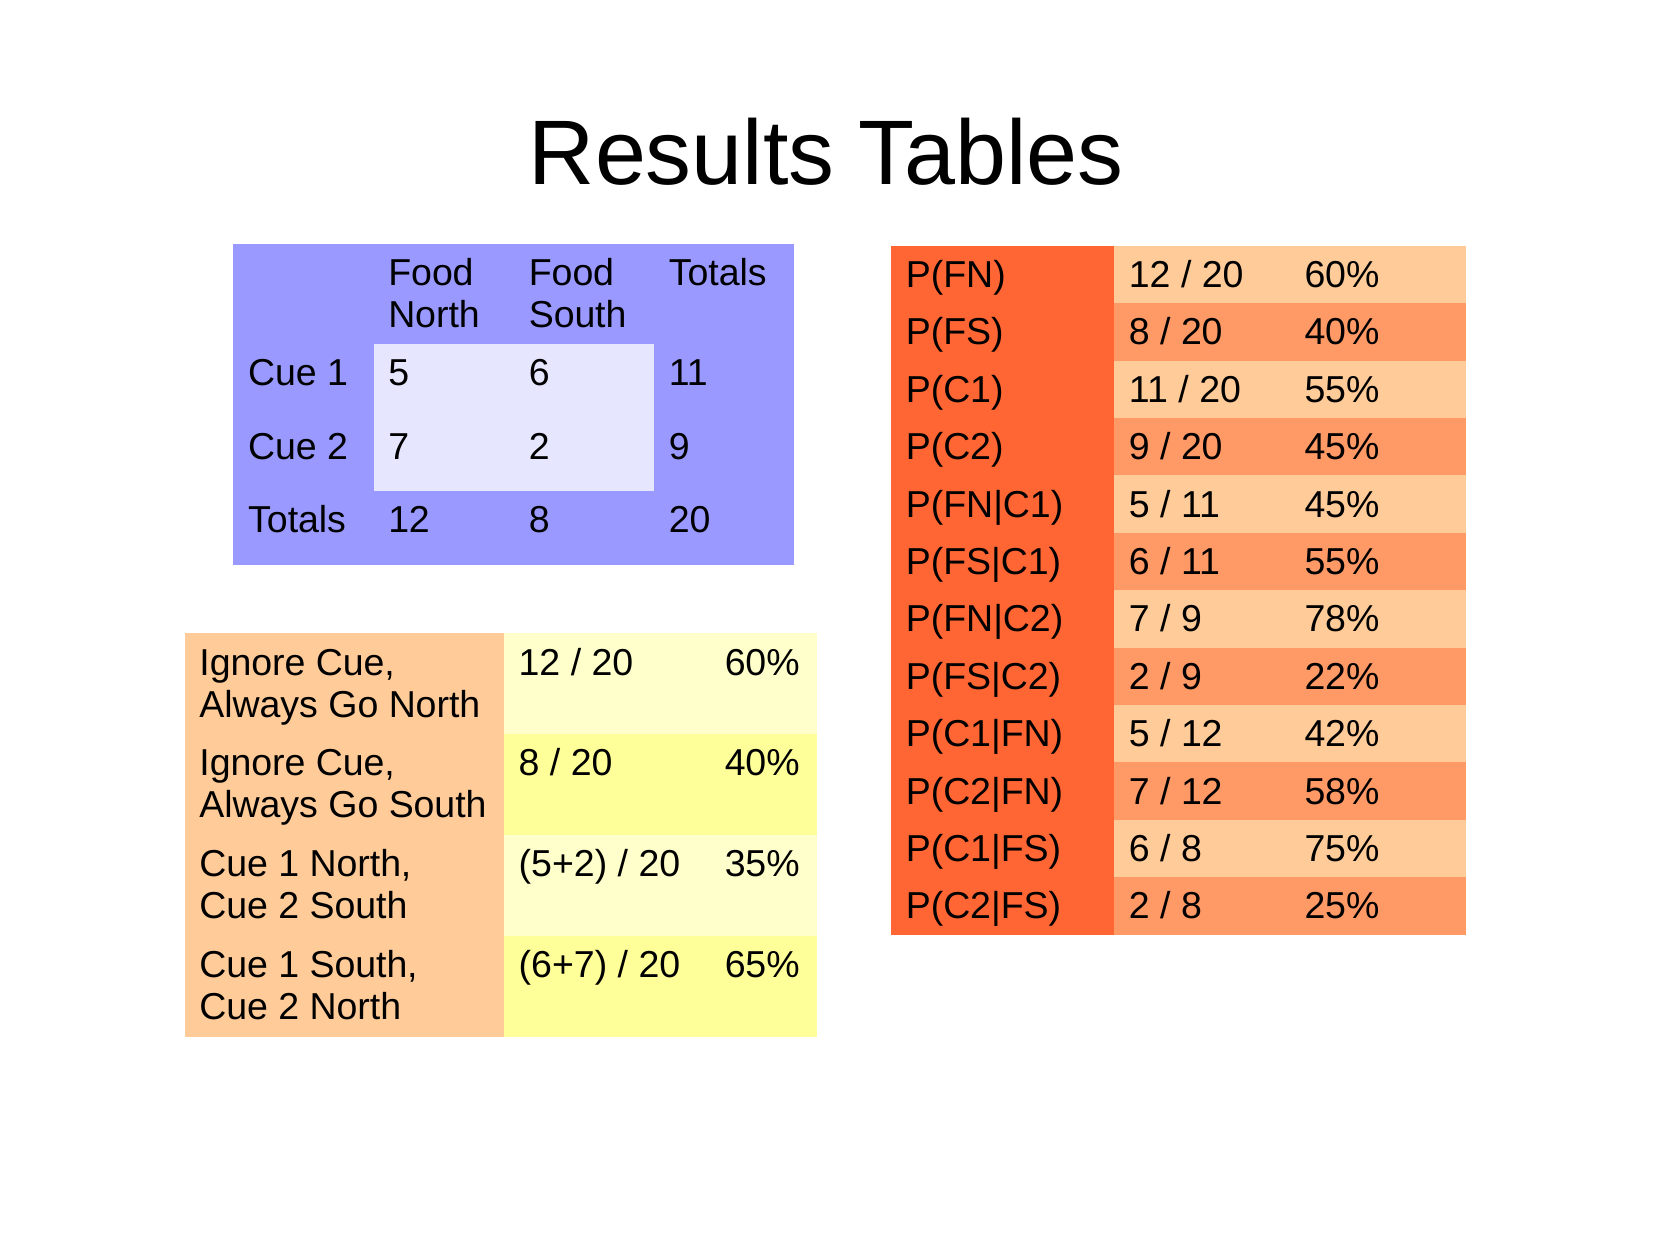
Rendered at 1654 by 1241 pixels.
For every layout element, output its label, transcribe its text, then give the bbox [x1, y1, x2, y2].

table_cell 11 / 20 [1114, 361, 1290, 418]
table_cell Cue 1 South, Cue 2 North [185, 936, 504, 1037]
table_cell 7 / 9 [1114, 590, 1290, 648]
table_cell 6 / 8 [1114, 820, 1290, 877]
table_cell 8 / 20 [1114, 303, 1290, 361]
table_cell 22% [1290, 648, 1466, 705]
table_cell 12 [374, 491, 514, 565]
table_cell 7 / 12 [1114, 762, 1290, 820]
table_cell 40% [1290, 303, 1466, 361]
table_cell Cue 1 North, Cue 2 South [185, 835, 504, 936]
table_cell Cue 2 [233, 417, 374, 491]
table_cell 8 / 20 [504, 734, 710, 835]
table_cell 11 [654, 344, 794, 417]
table_cell 5 / 12 [1114, 705, 1290, 762]
table_cell P(C2|FN) [891, 762, 1114, 820]
table_cell 2 / 9 [1114, 648, 1290, 705]
table_cell P(C2|FS) [891, 877, 1114, 935]
table_cell 20 [654, 491, 794, 565]
table_cell 40% [710, 734, 817, 835]
table_cell Totals [233, 491, 374, 565]
table_cell 5 / 11 [1114, 475, 1290, 533]
table_cell 78% [1290, 590, 1466, 648]
table_cell 35% [710, 835, 817, 936]
table_cell P(FS|C2) [891, 648, 1114, 705]
table_cell 2 / 8 [1114, 877, 1290, 935]
table_header Food South [514, 244, 654, 344]
table_header 12 / 20 [1114, 246, 1290, 303]
table_cell 8 [514, 491, 654, 565]
table_cell 6 [514, 344, 654, 417]
table_cell 9 [654, 417, 794, 491]
table_cell 58% [1290, 762, 1466, 820]
table_header Totals [654, 244, 794, 344]
table_cell 9 / 20 [1114, 418, 1290, 475]
table_header 60% [710, 633, 817, 734]
table_cell 2 [514, 417, 654, 491]
table_cell P(C1|FS) [891, 820, 1114, 877]
table_header 12 / 20 [504, 633, 710, 734]
table_cell 25% [1290, 877, 1466, 935]
table_cell P(C1|FN) [891, 705, 1114, 762]
table_cell P(C1) [891, 361, 1114, 418]
table_cell Ignore Cue, Always Go South [185, 734, 504, 835]
table_cell 6 / 11 [1114, 533, 1290, 590]
table_cell 65% [710, 936, 817, 1037]
table_cell P(FS) [891, 303, 1114, 361]
table_cell P(FS|C1) [891, 533, 1114, 590]
table_cell P(C2) [891, 418, 1114, 475]
table_cell 55% [1290, 533, 1466, 590]
table_cell 45% [1290, 418, 1466, 475]
title Results Tables [82, 49, 1571, 257]
table_header Food North [374, 244, 514, 344]
table_cell P(FN|C2) [891, 590, 1114, 648]
table_cell 7 [374, 417, 514, 491]
table_header P(FN) [891, 246, 1114, 303]
table_cell 5 [374, 344, 514, 417]
table_header Ignore Cue, Always Go North [185, 633, 504, 734]
table_cell (5+2) / 20 [504, 835, 710, 936]
table_header [233, 244, 374, 344]
table_cell 45% [1290, 475, 1466, 533]
table_cell P(FN|C1) [891, 475, 1114, 533]
table_cell 42% [1290, 705, 1466, 762]
table_cell Cue 1 [233, 344, 374, 417]
table_cell 75% [1290, 820, 1466, 877]
table_cell 55% [1290, 361, 1466, 418]
table_cell (6+7) / 20 [504, 936, 710, 1037]
table_header 60% [1290, 246, 1466, 303]
